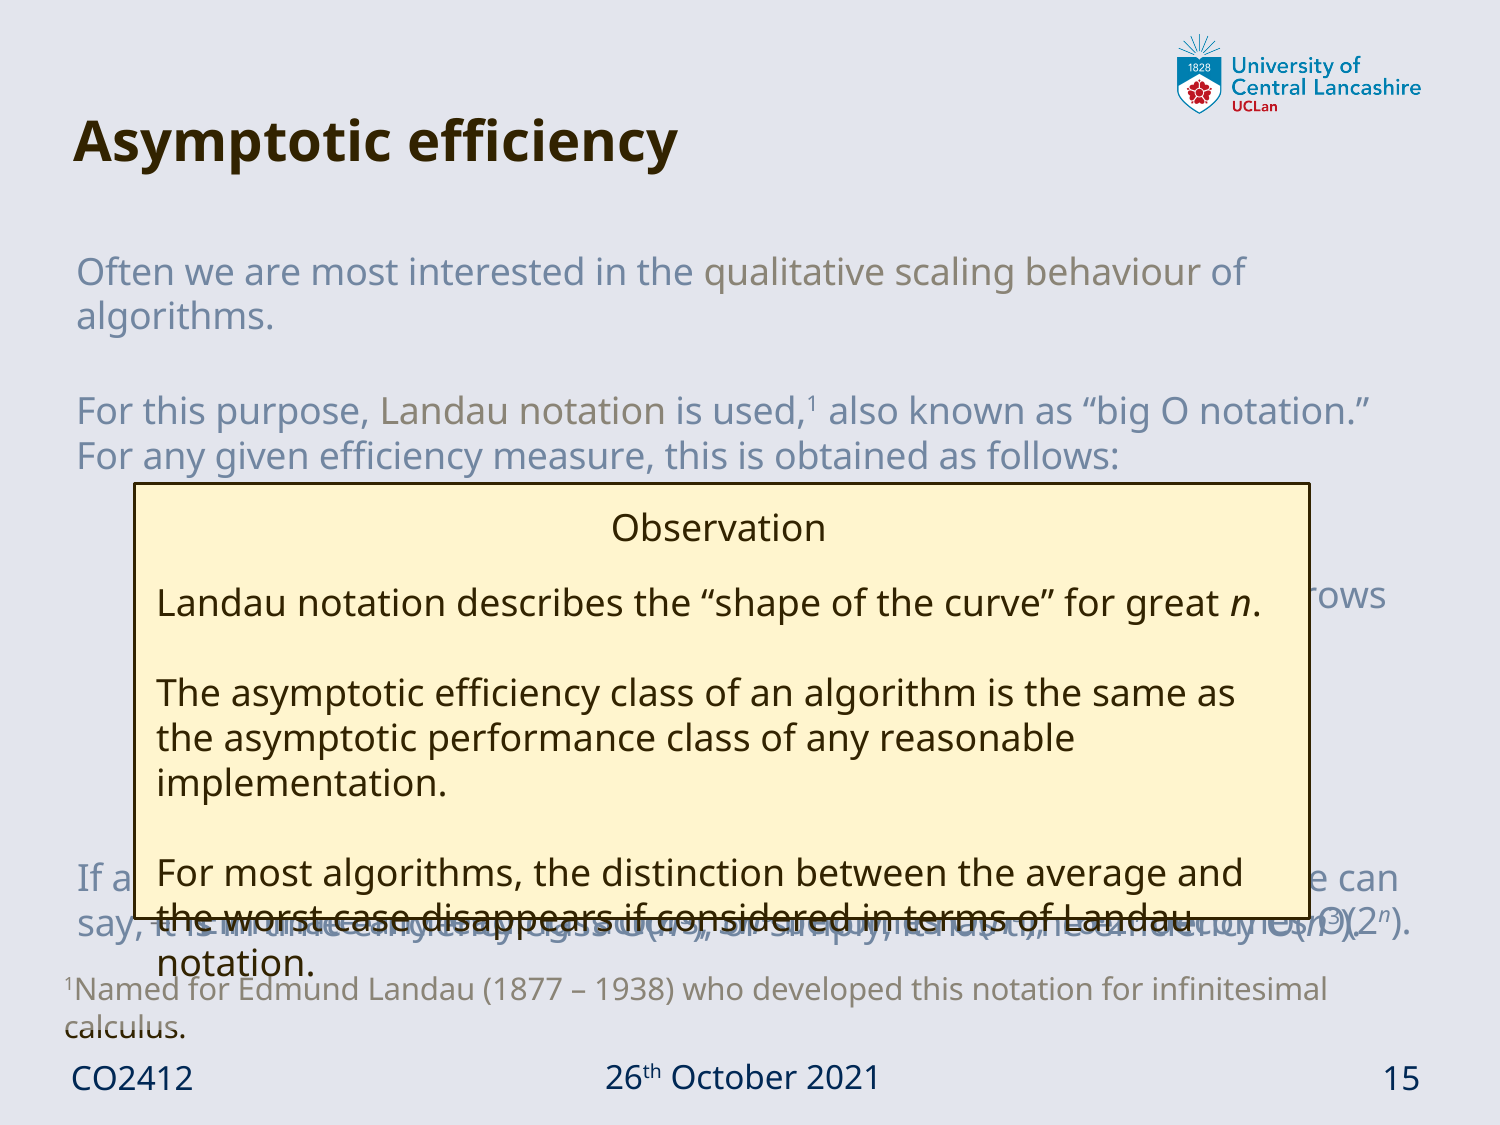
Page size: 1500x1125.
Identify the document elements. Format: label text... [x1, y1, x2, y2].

title Asymptotic efficiency [58, 93, 1475, 186]
text_box Observation Landau notation describes the “shape of the curve” for great n. The asymptotic efficiency class of an algorithm is the same as the asymptotic performance class of any reasonable implementation. For most algorithms, the distinction between the average and the worst case disappears if considered in terms of Landau notation. [141, 496, 1297, 902]
picture [1177, 34, 1421, 93]
text_box [28, 208, 1462, 1030]
